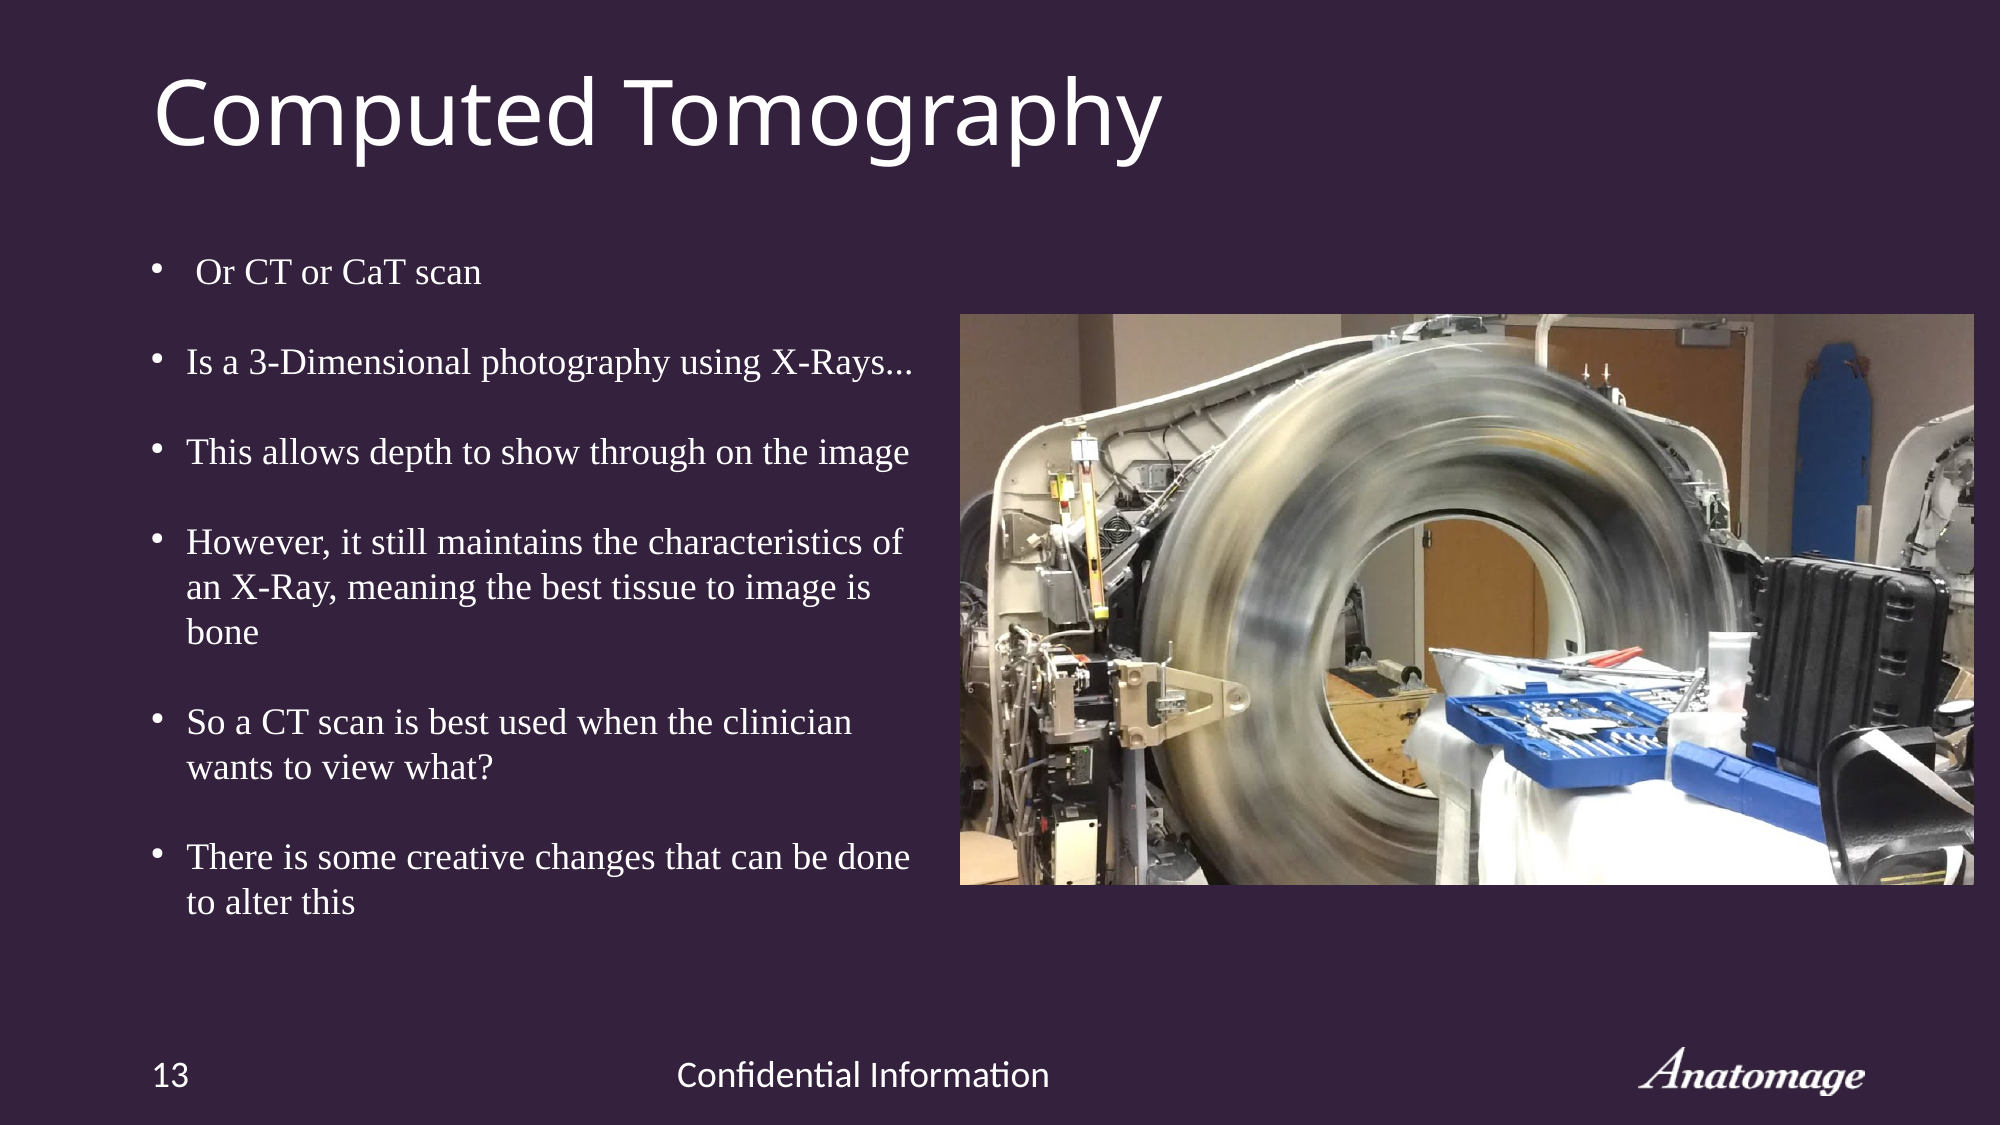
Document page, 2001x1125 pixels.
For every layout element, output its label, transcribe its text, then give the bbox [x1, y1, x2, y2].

picture [1638, 1047, 1865, 1096]
slide_number 19 [136, 1042, 587, 1103]
title Computed Tomography [137, 60, 1863, 278]
picture [960, 314, 1974, 885]
text_box Or CT or CaT scan Is a 3-Dimensional photography using X-Rays... This allows depth to show through on the image However, it still maintains the characteristics of an X-Ray, meaning the best tissue to image is bone So a CT scan is best used when the clinician wants to view what? There is some creative changes that can be done to alter this [135, 238, 960, 886]
footer Confidential Information [662, 1042, 1338, 1103]
